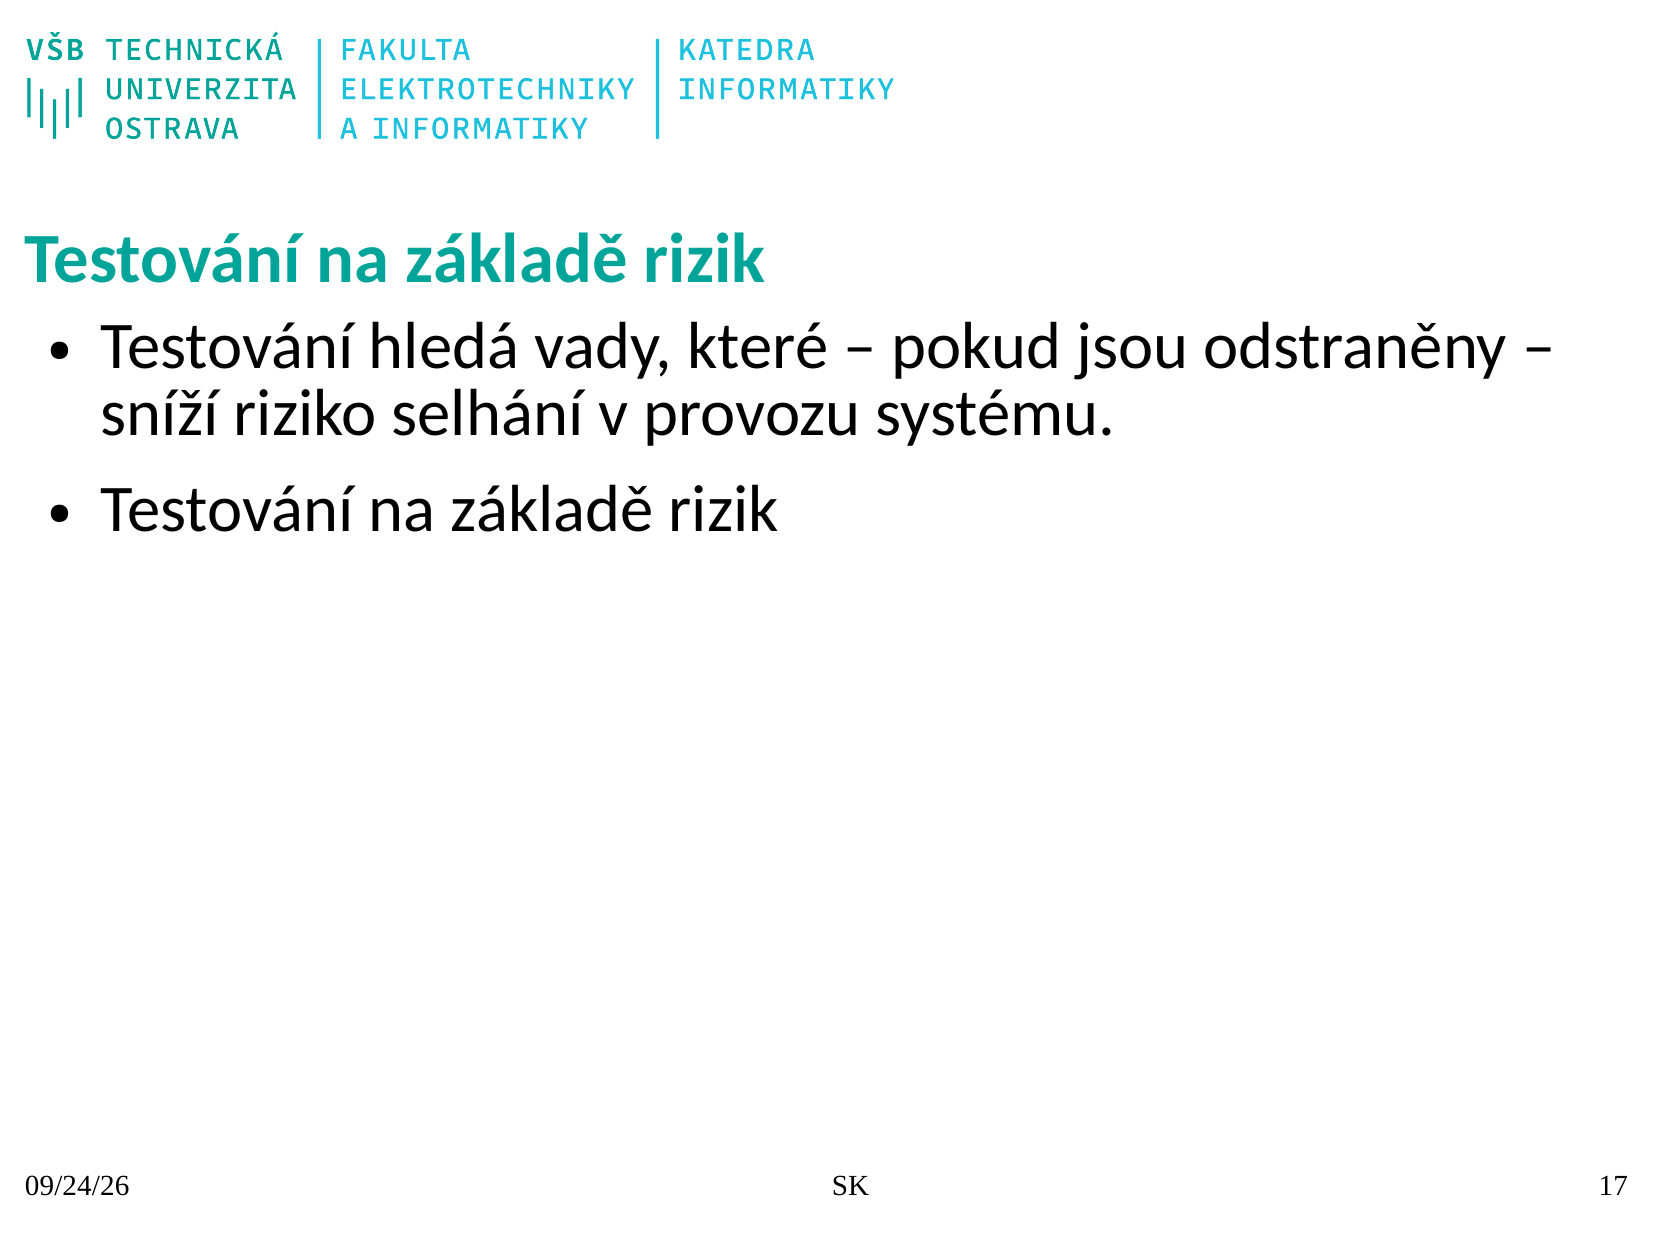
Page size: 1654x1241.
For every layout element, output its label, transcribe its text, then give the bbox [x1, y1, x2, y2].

list Testování hledá vady, které – pokud jsou odstraněny – sníží riziko selhání v provozu systému. Testování na základě rizik [30, 318, 1629, 1146]
picture [26, 31, 894, 139]
title Testování na základě rizik [24, 169, 1629, 300]
